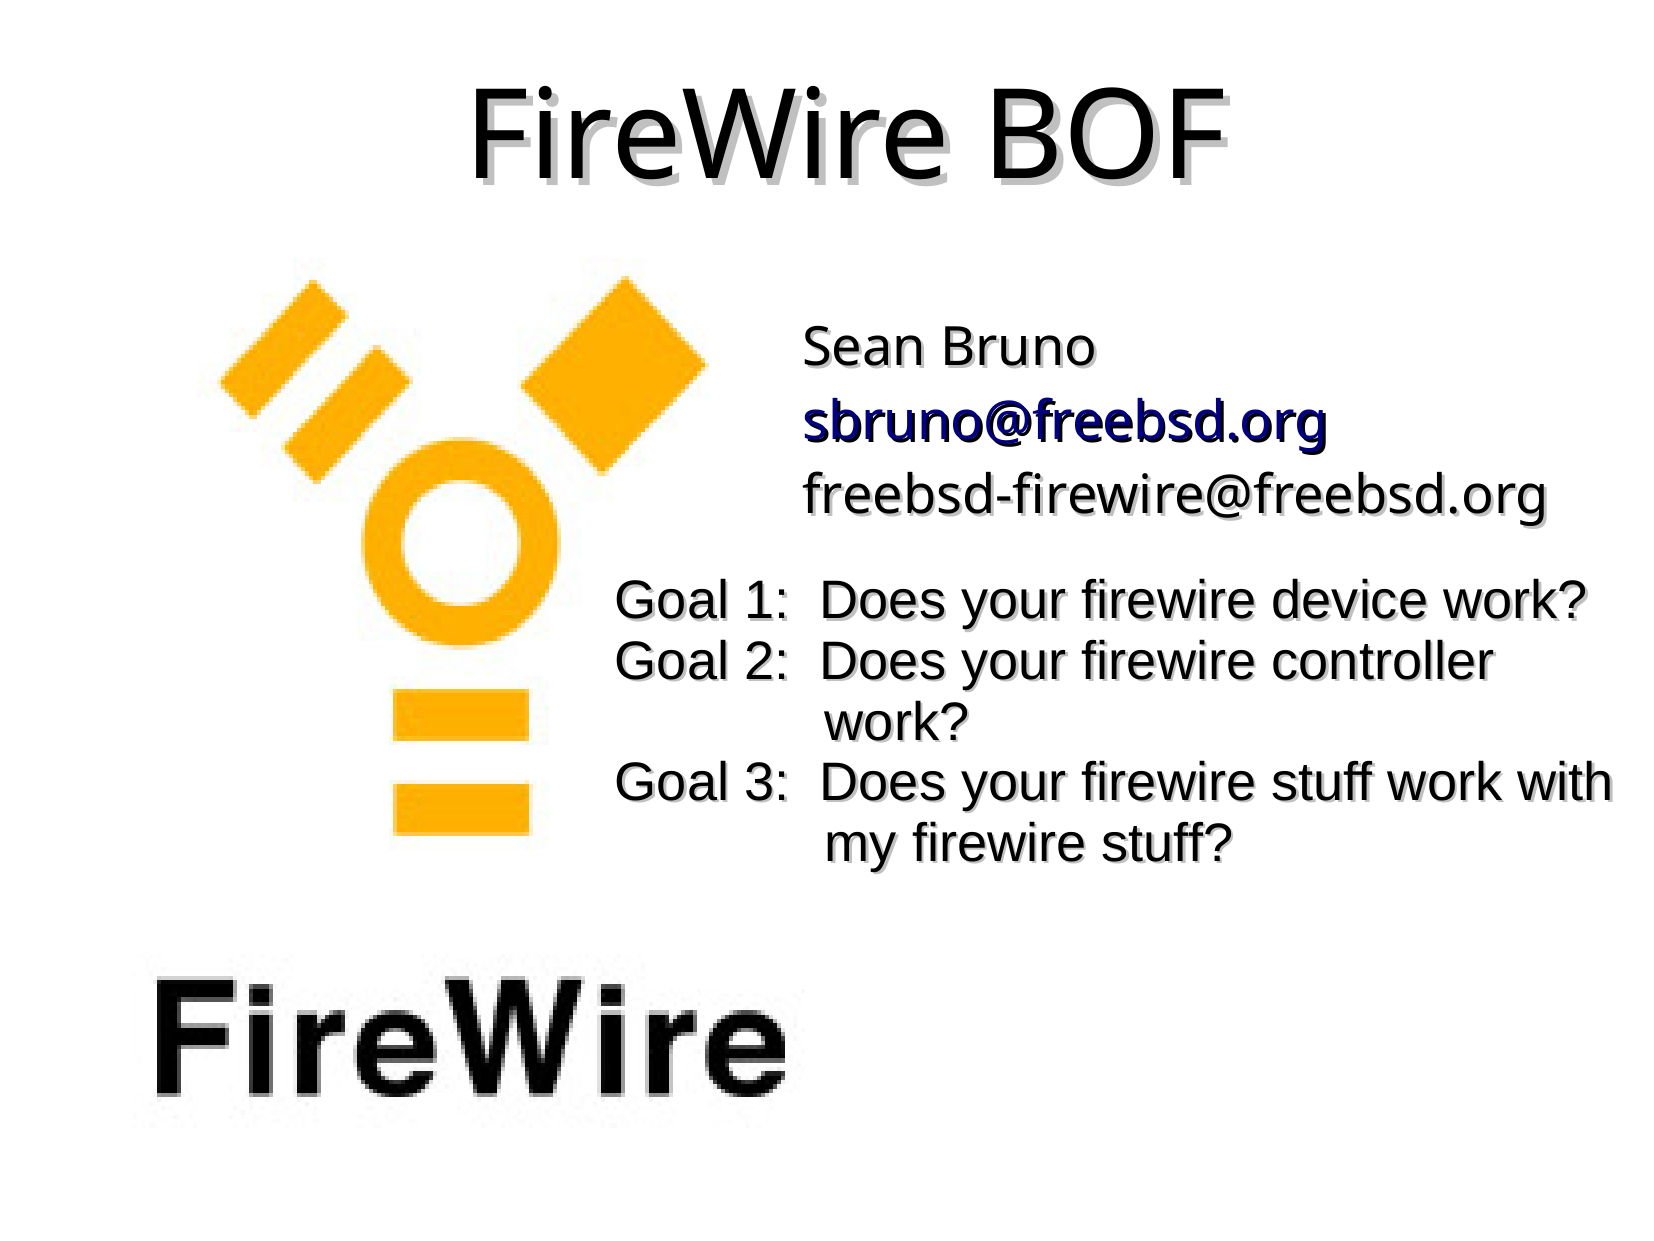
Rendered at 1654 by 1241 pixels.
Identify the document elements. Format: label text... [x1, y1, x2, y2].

text_box Goal 1: Does your firewire device work? Goal 2: Does your firewire controller work? Goal 3: Does your firewire stuff work with my firewire stuff? [600, 562, 1649, 971]
text_box Sean Bruno sbruno@freebsd.org freebsd-firewire@freebsd.org [787, 300, 1613, 562]
text_box FireWire BOF [450, 37, 1219, 206]
picture [37, 224, 901, 1163]
